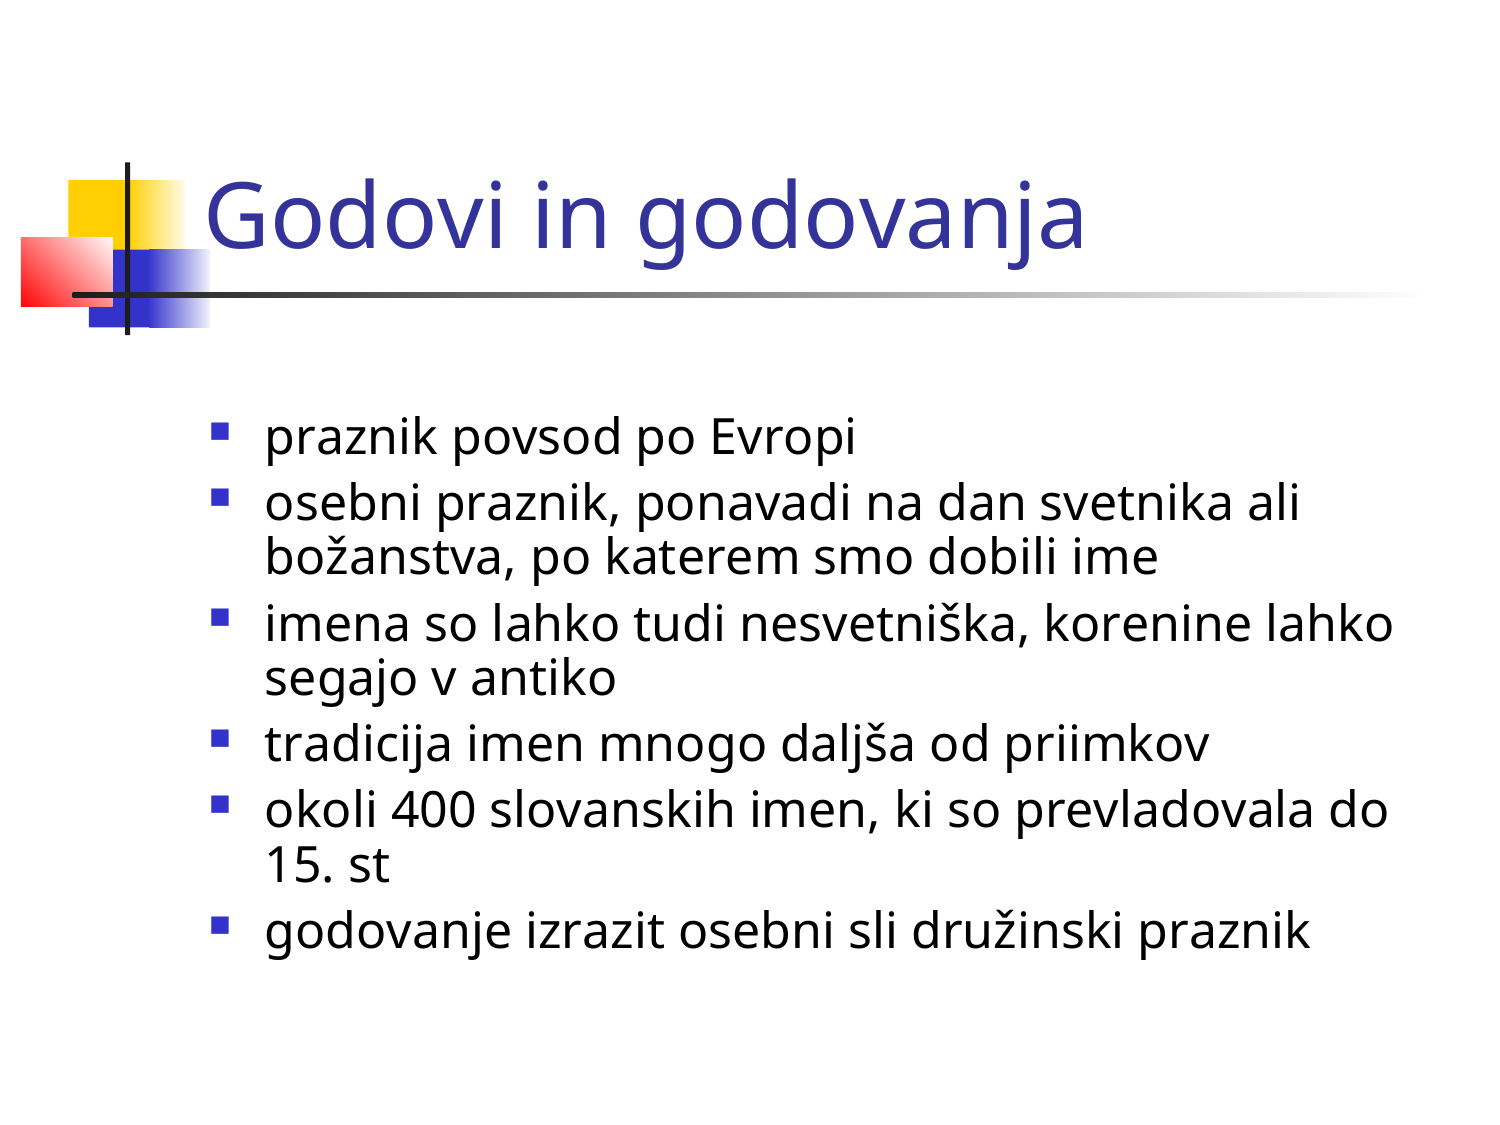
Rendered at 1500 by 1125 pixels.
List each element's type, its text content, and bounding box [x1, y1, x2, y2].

title Godovi in godovanja [188, 35, 1468, 276]
list praznik povsod po Evropi osebni praznik, ponavadi na dan svetnika ali božanstva, po katerem smo dobili ime imena so lahko tudi nesvetniška, korenine lahko segajo v antiko tradicija imen mnogo daljša od priimkov okoli 400 slovanskih imen, ki so prevladovala do 15. st godovanje izrazit osebni sli družinski praznik [193, 331, 1469, 1007]
